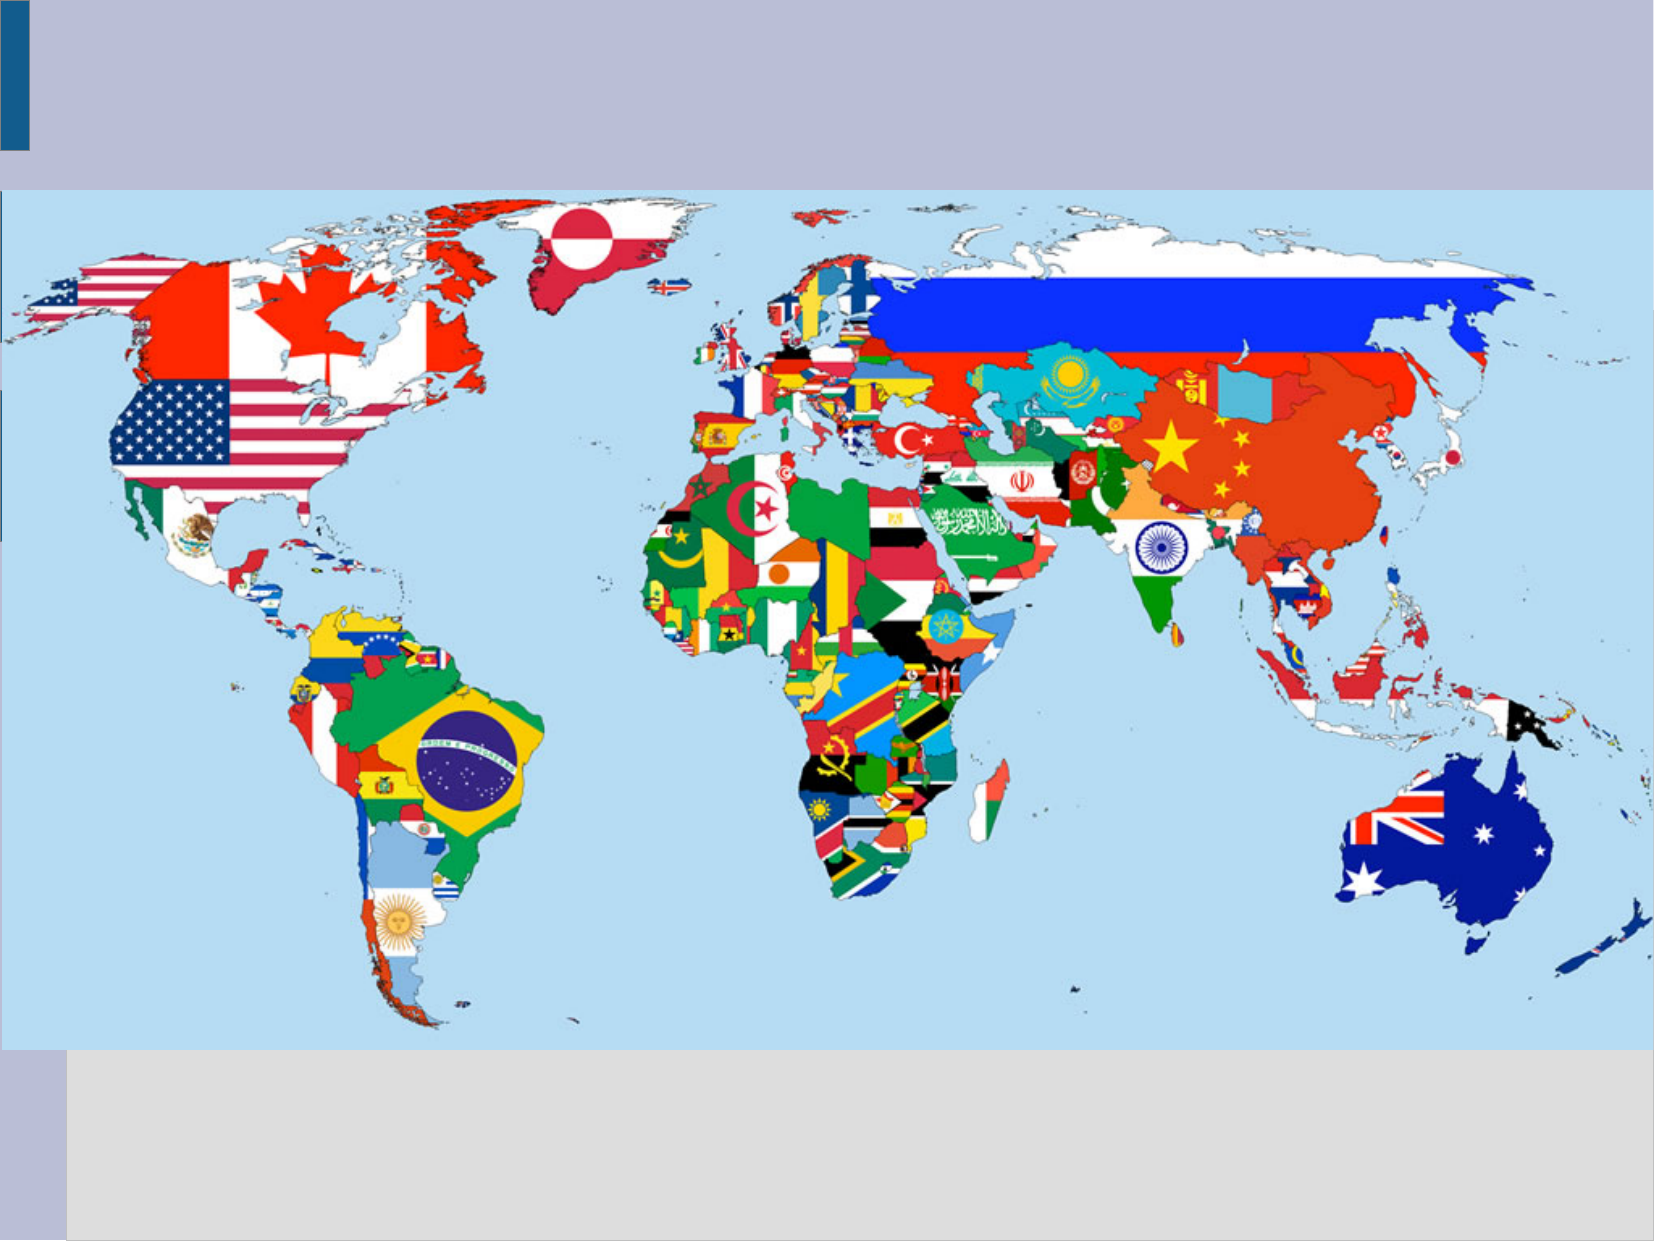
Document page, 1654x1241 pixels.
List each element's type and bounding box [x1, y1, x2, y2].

picture [2, 190, 1654, 1050]
